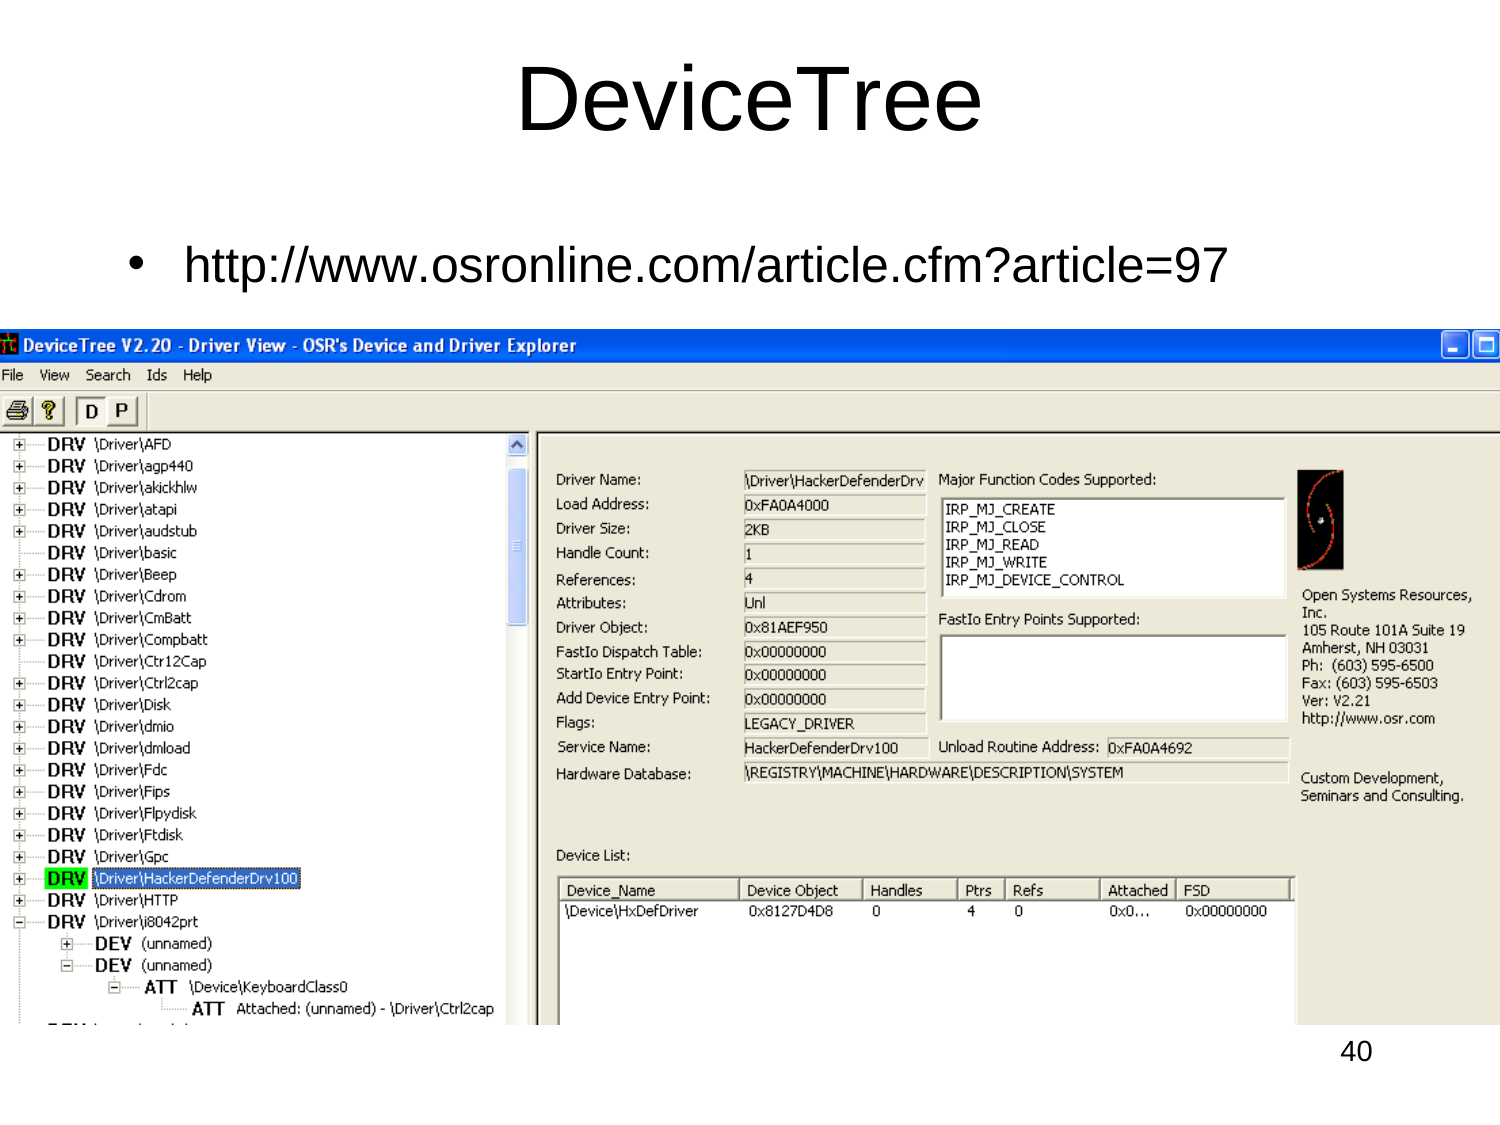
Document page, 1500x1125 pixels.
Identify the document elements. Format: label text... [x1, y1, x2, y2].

picture [0, 329, 1500, 1026]
list http://www.osronline.com/article.cfm?article=97 [112, 224, 1388, 329]
text_box <number> [1074, 1026, 1388, 1101]
title DeviceTree [0, 0, 1500, 188]
